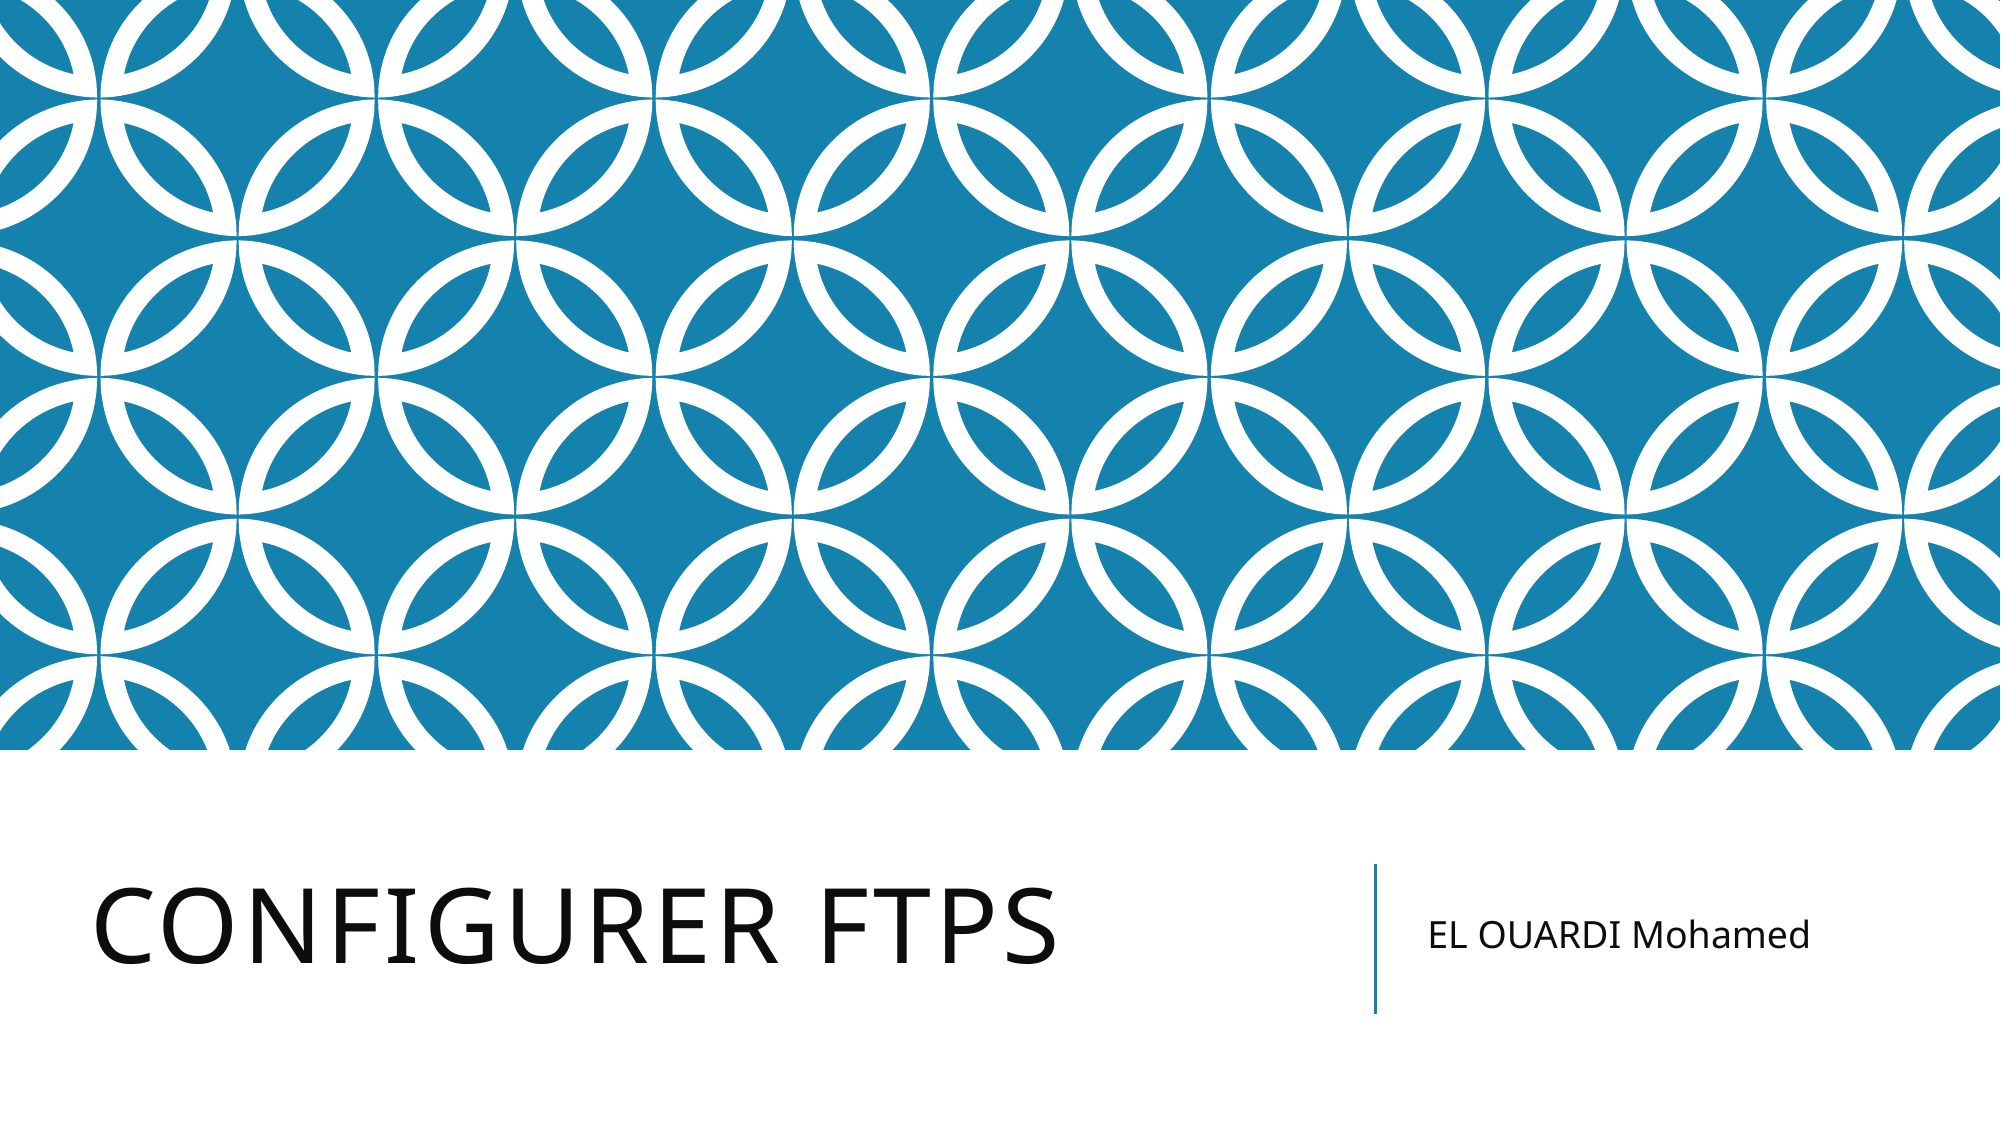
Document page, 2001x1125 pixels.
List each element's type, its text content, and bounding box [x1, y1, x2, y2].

subtitle EL OUARDI Mohamed [1412, 813, 1938, 1054]
title Configurer FTPS [75, 813, 1351, 1054]
